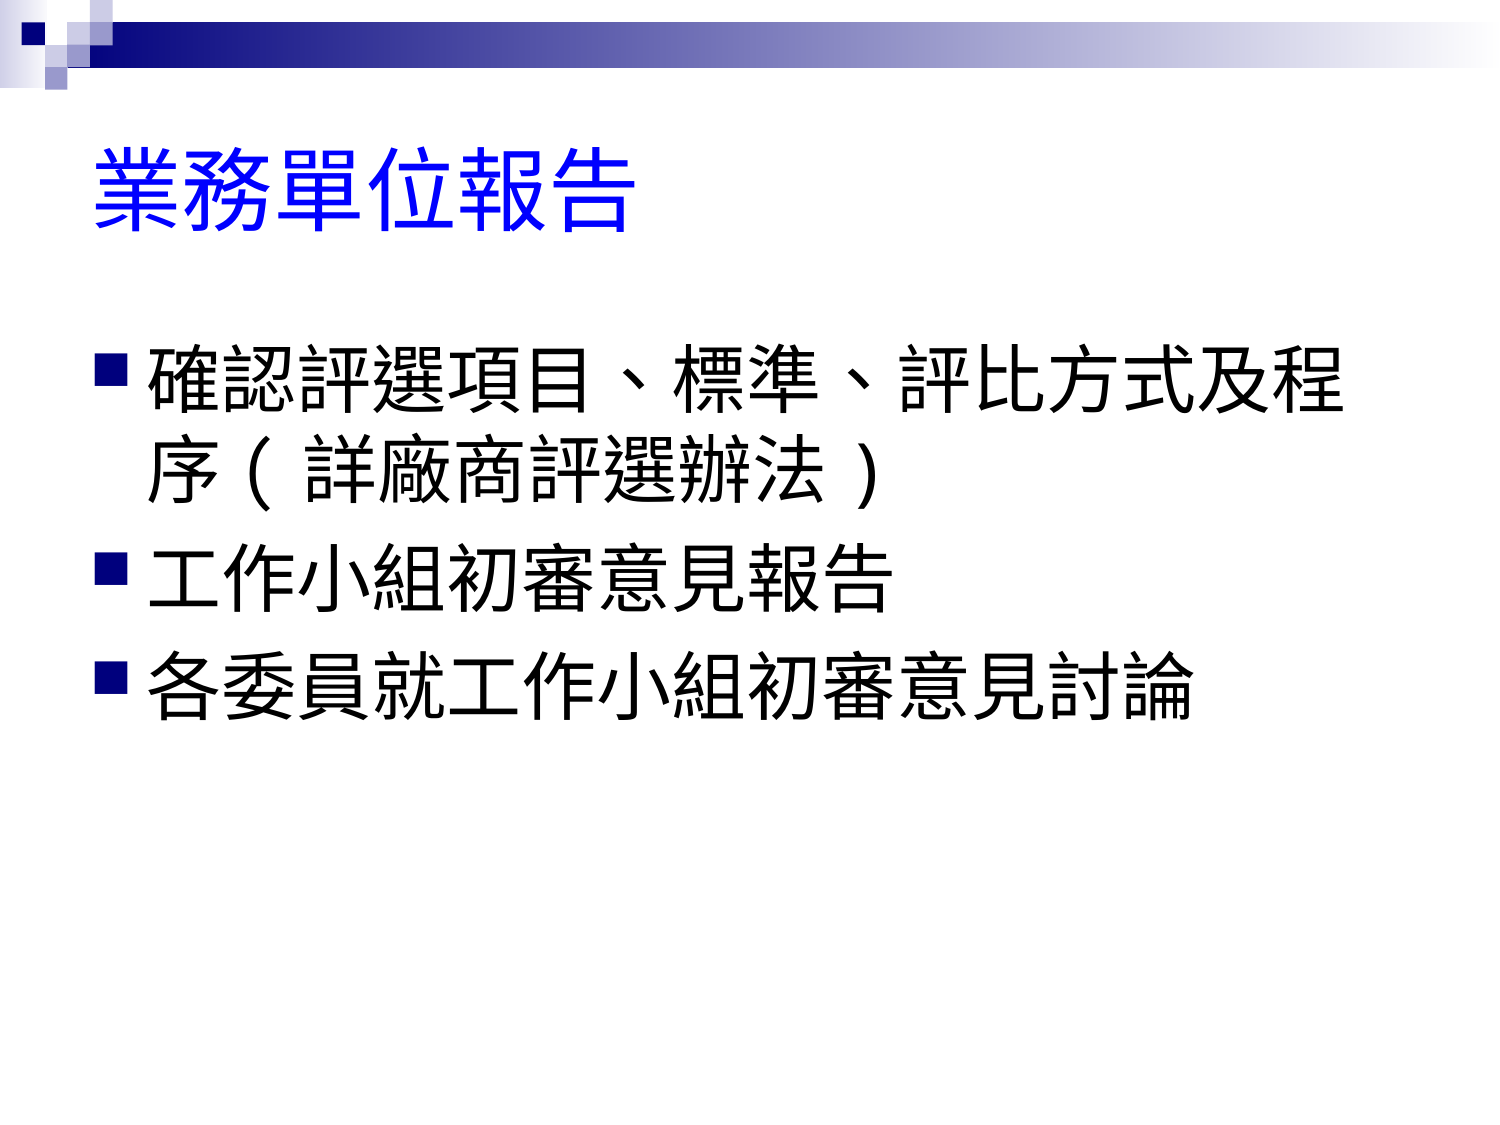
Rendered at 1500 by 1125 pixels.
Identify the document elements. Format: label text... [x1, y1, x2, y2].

list 確認評選項目、標準、評比方式及程序(詳廠商評選辦法) 工作小組初審意見報告 各委員就工作小組初審意見討論 [75, 324, 1426, 963]
title 業務單位報告 [75, 75, 1426, 300]
